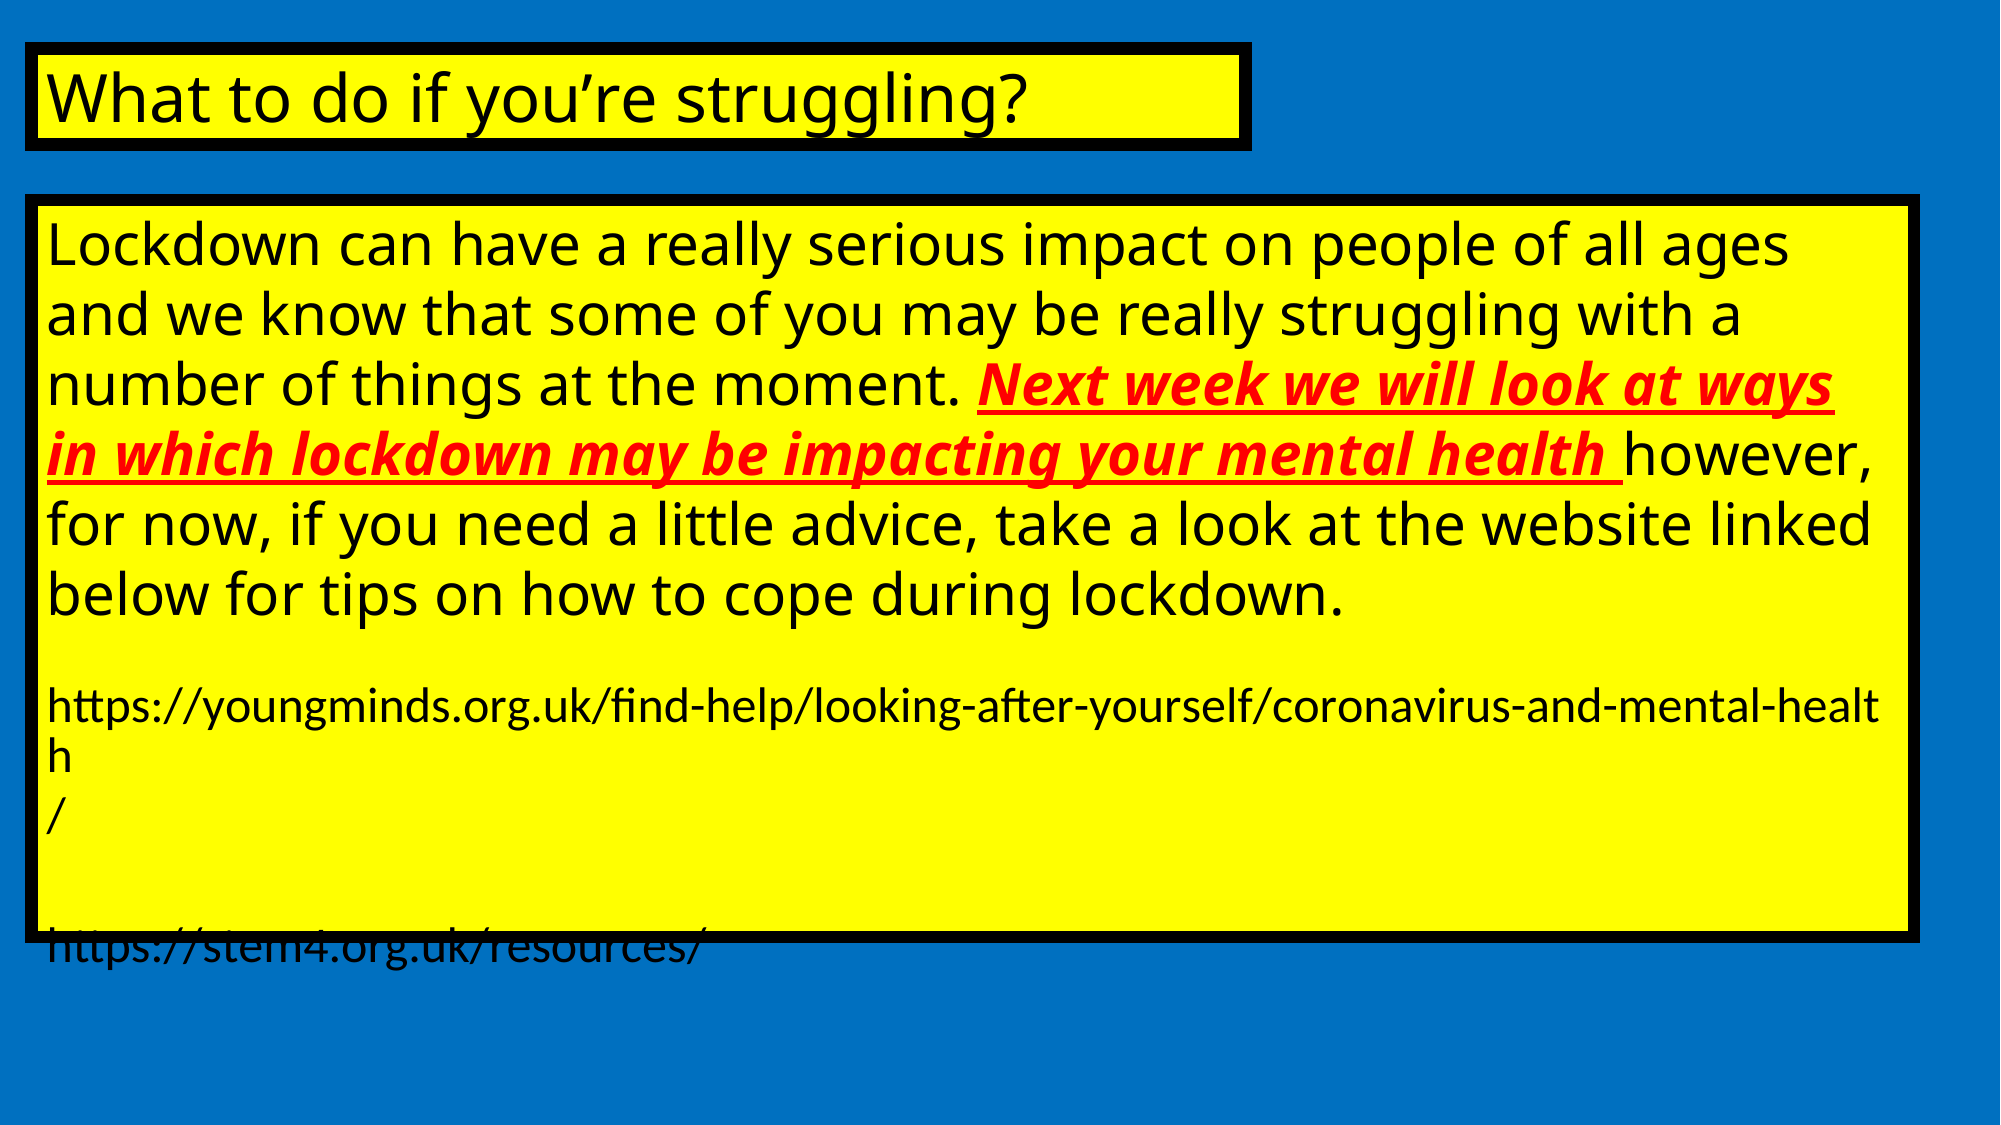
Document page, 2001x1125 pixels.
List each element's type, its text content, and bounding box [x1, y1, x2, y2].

text_box What to do if you’re struggling? [31, 48, 1246, 145]
text_box Lockdown can have a really serious impact on people of all ages and we know that some of you may be really struggling with a number of things at the moment. Next week we will look at ways in which lockdown may be impacting your mental health however, for now, if you need a little advice, take a look at the website linked below for tips on how to cope during lockdown. https://youngminds.org.uk/find-help/looking-after-yourself/coronavirus-and-mental-health/ https://stem4.org.uk/resources/ [31, 200, 1915, 938]
